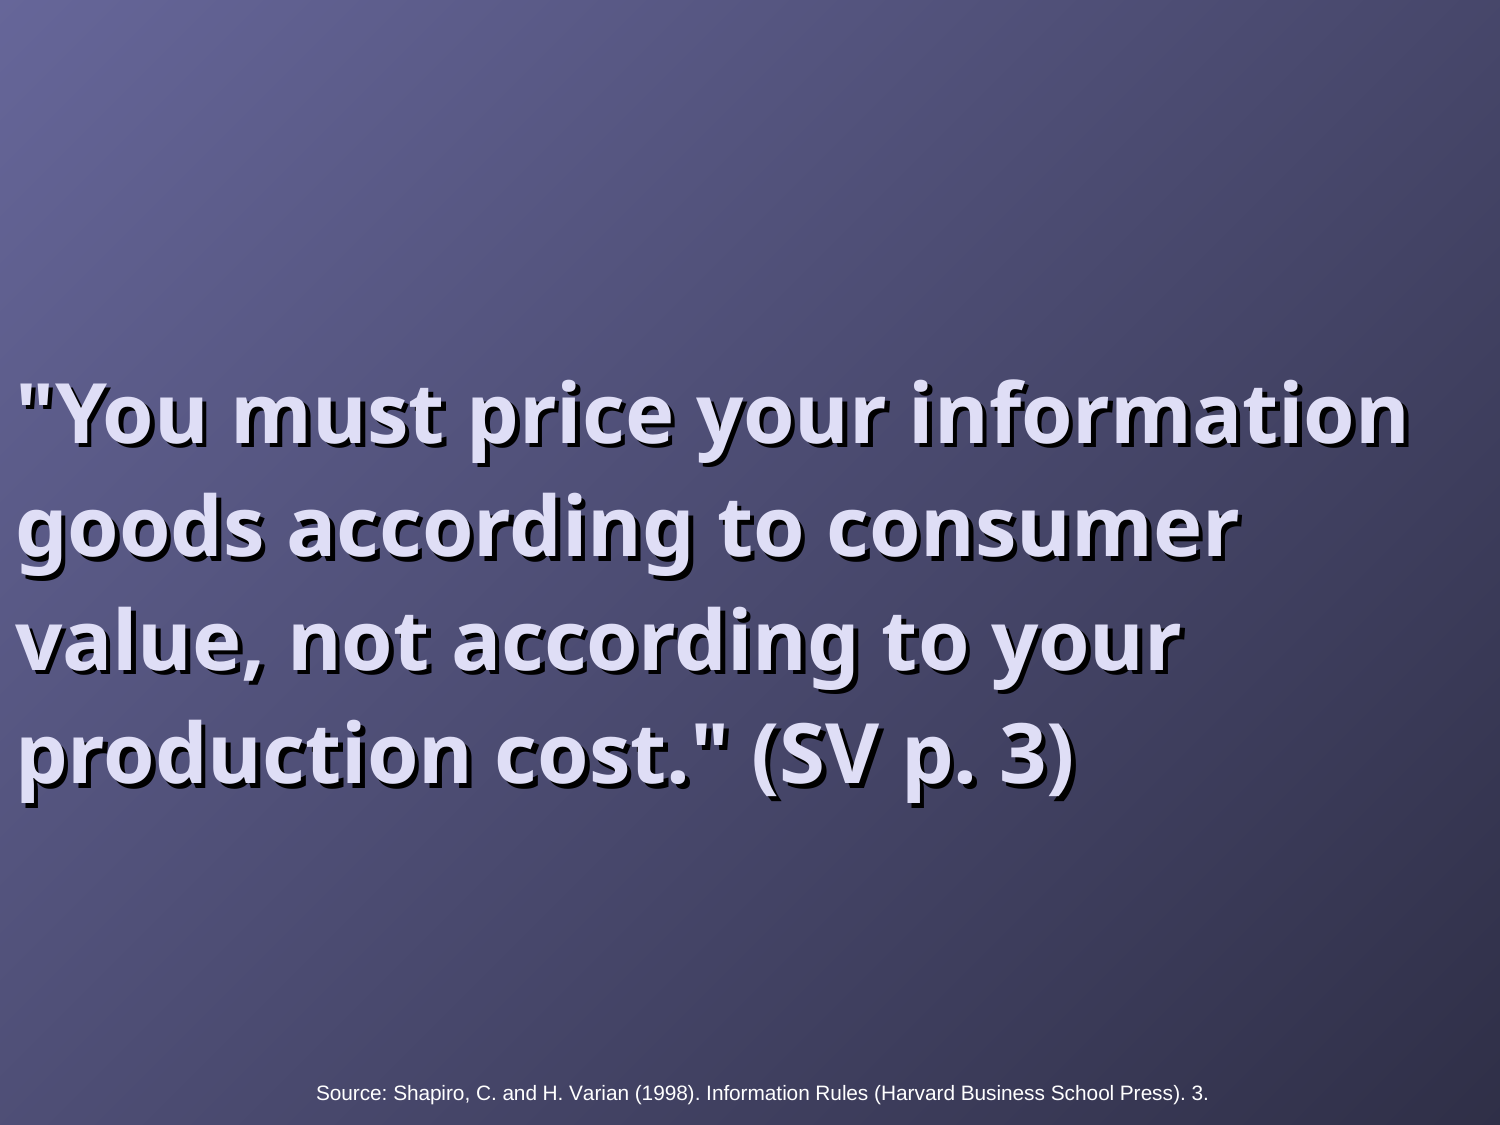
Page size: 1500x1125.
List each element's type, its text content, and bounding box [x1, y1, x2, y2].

text_box Source: Shapiro, C. and H. Varian (1998). Information Rules (Harvard Business School Press). 3. [262, 1072, 1263, 1113]
title "You must price your information goods according to consumer value, not according to your production cost." (SV p. 3) [0, 373, 1500, 789]
